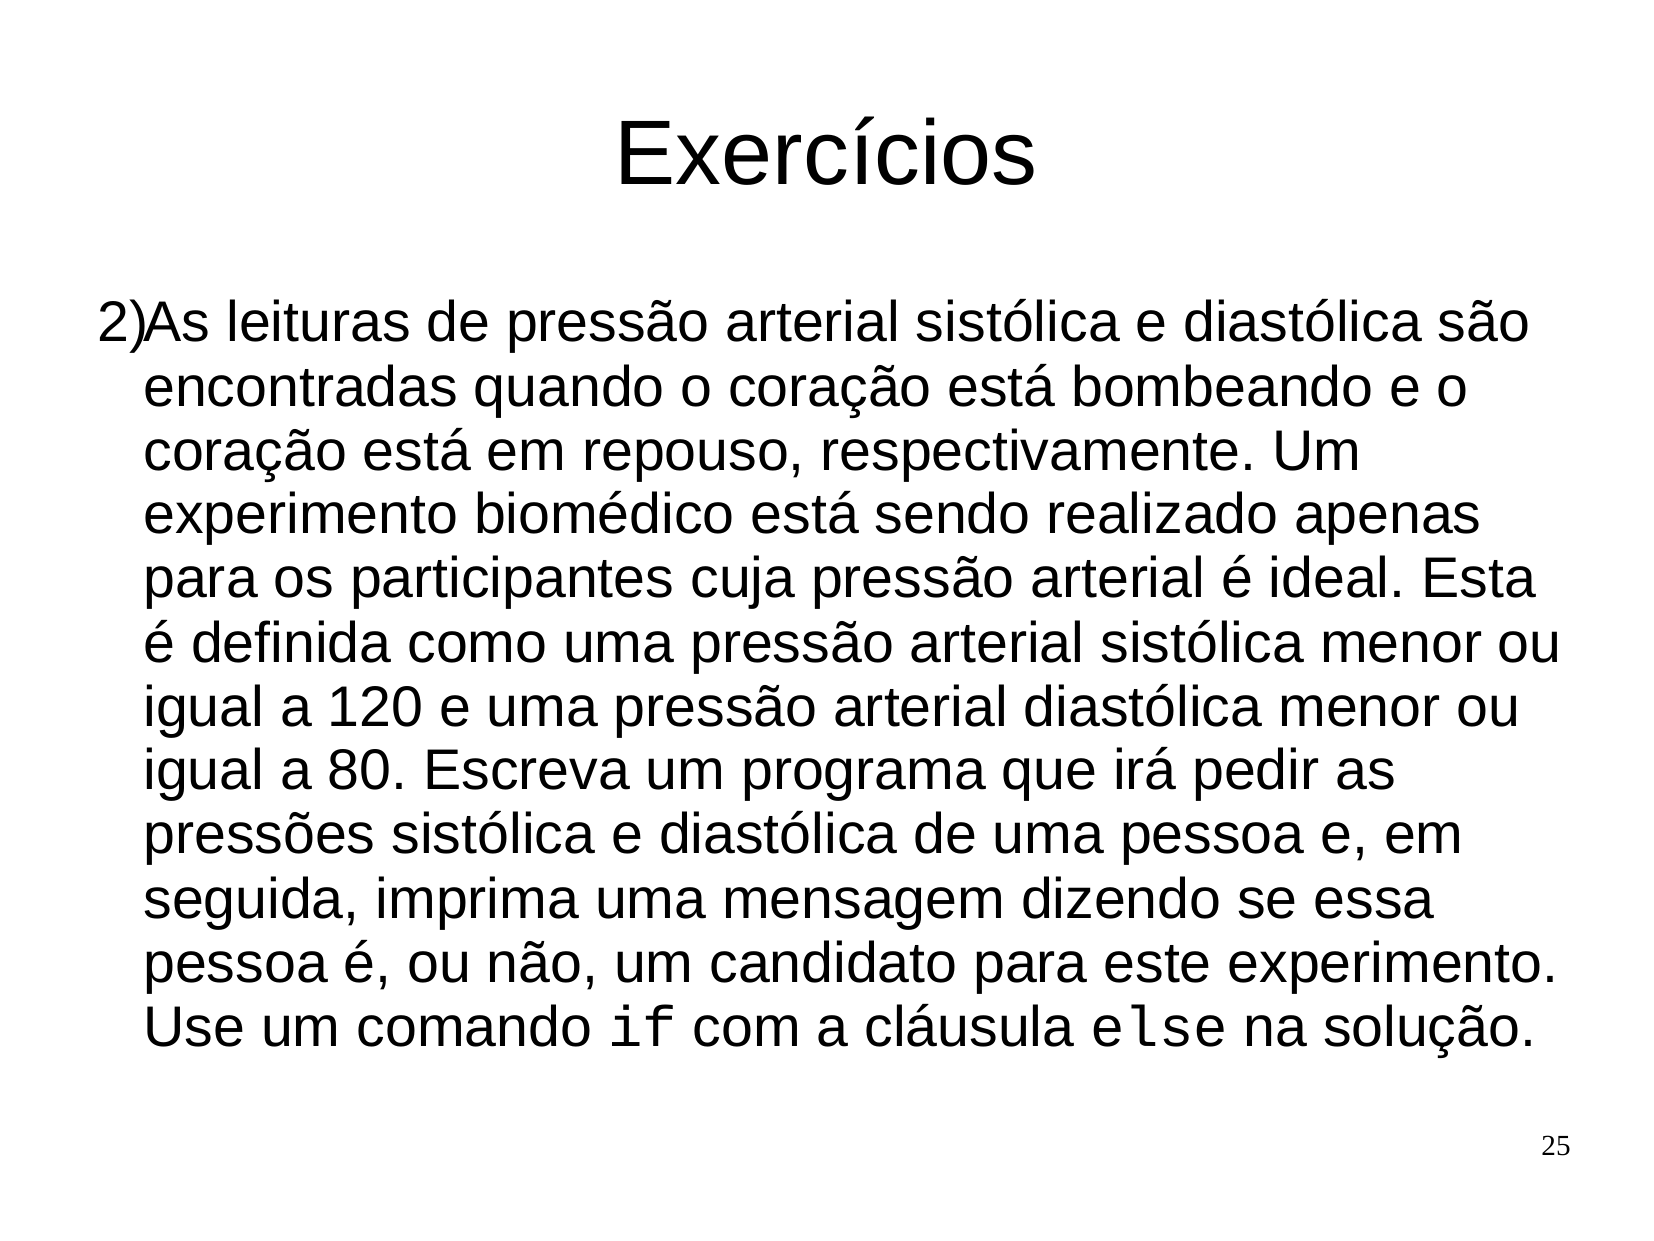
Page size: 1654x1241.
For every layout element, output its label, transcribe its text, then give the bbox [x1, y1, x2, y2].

title Exercícios [82, 49, 1571, 257]
list As leituras de pressão arterial sistólica e diastólica são encontradas quando o coração está bombeando e o coração está em repouso, respectivamente. Um experimento biomédico está sendo realizado apenas para os participantes cuja pressão arterial é ideal. Esta é definida como uma pressão arterial sistólica menor ou igual a 120 e uma pressão arterial diastólica menor ou igual a 80. Escreva um programa que irá pedir as pressões sistólica e diastólica de uma pessoa e, em seguida, imprima uma mensagem dizendo se essa pessoa é, ou não, um candidato para este experimento. Use um comando if com a cláusula else na solução. [82, 290, 1571, 1123]
